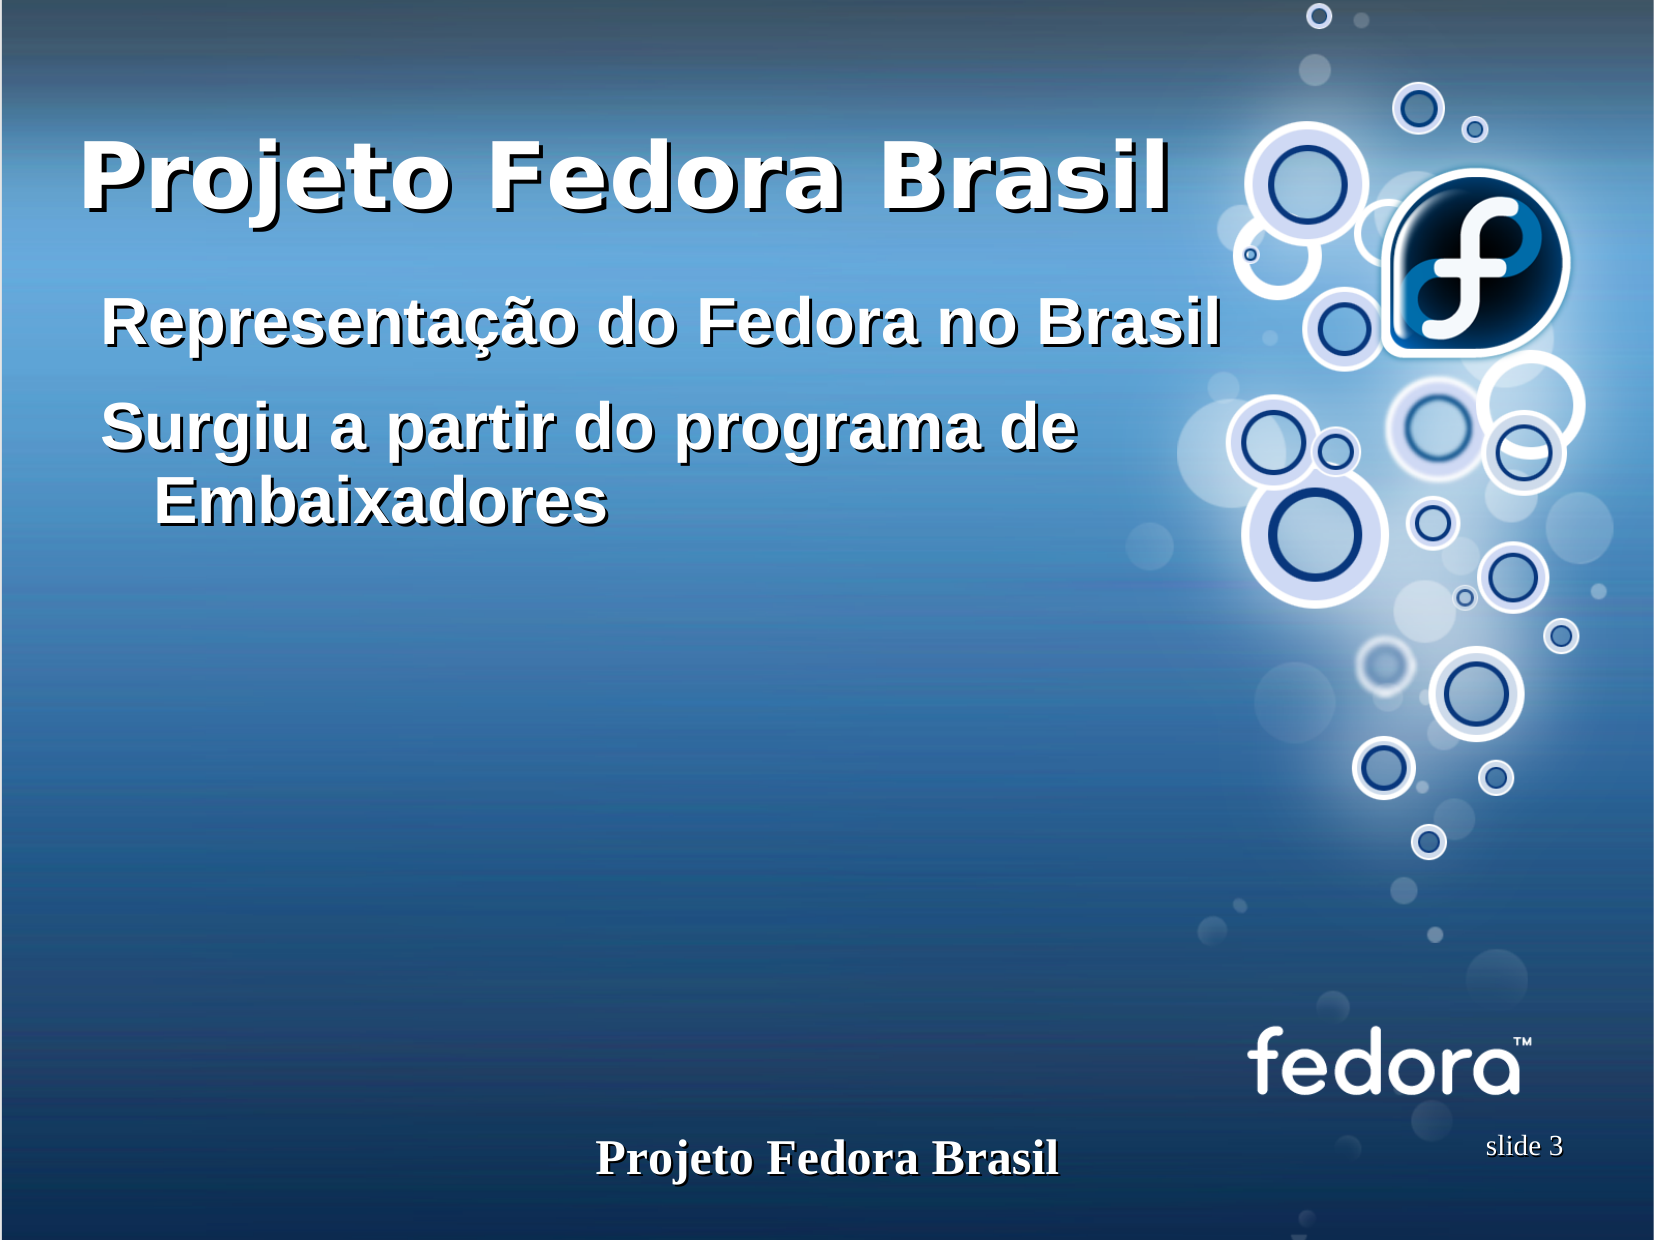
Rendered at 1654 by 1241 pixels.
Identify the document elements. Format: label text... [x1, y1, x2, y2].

list Representação do Fedora no Brasil Surgiu a partir do programa de Embaixadores [82, 284, 1241, 1103]
picture [1, 0, 1654, 1240]
title Projeto Fedora Brasil [76, 73, 1565, 281]
